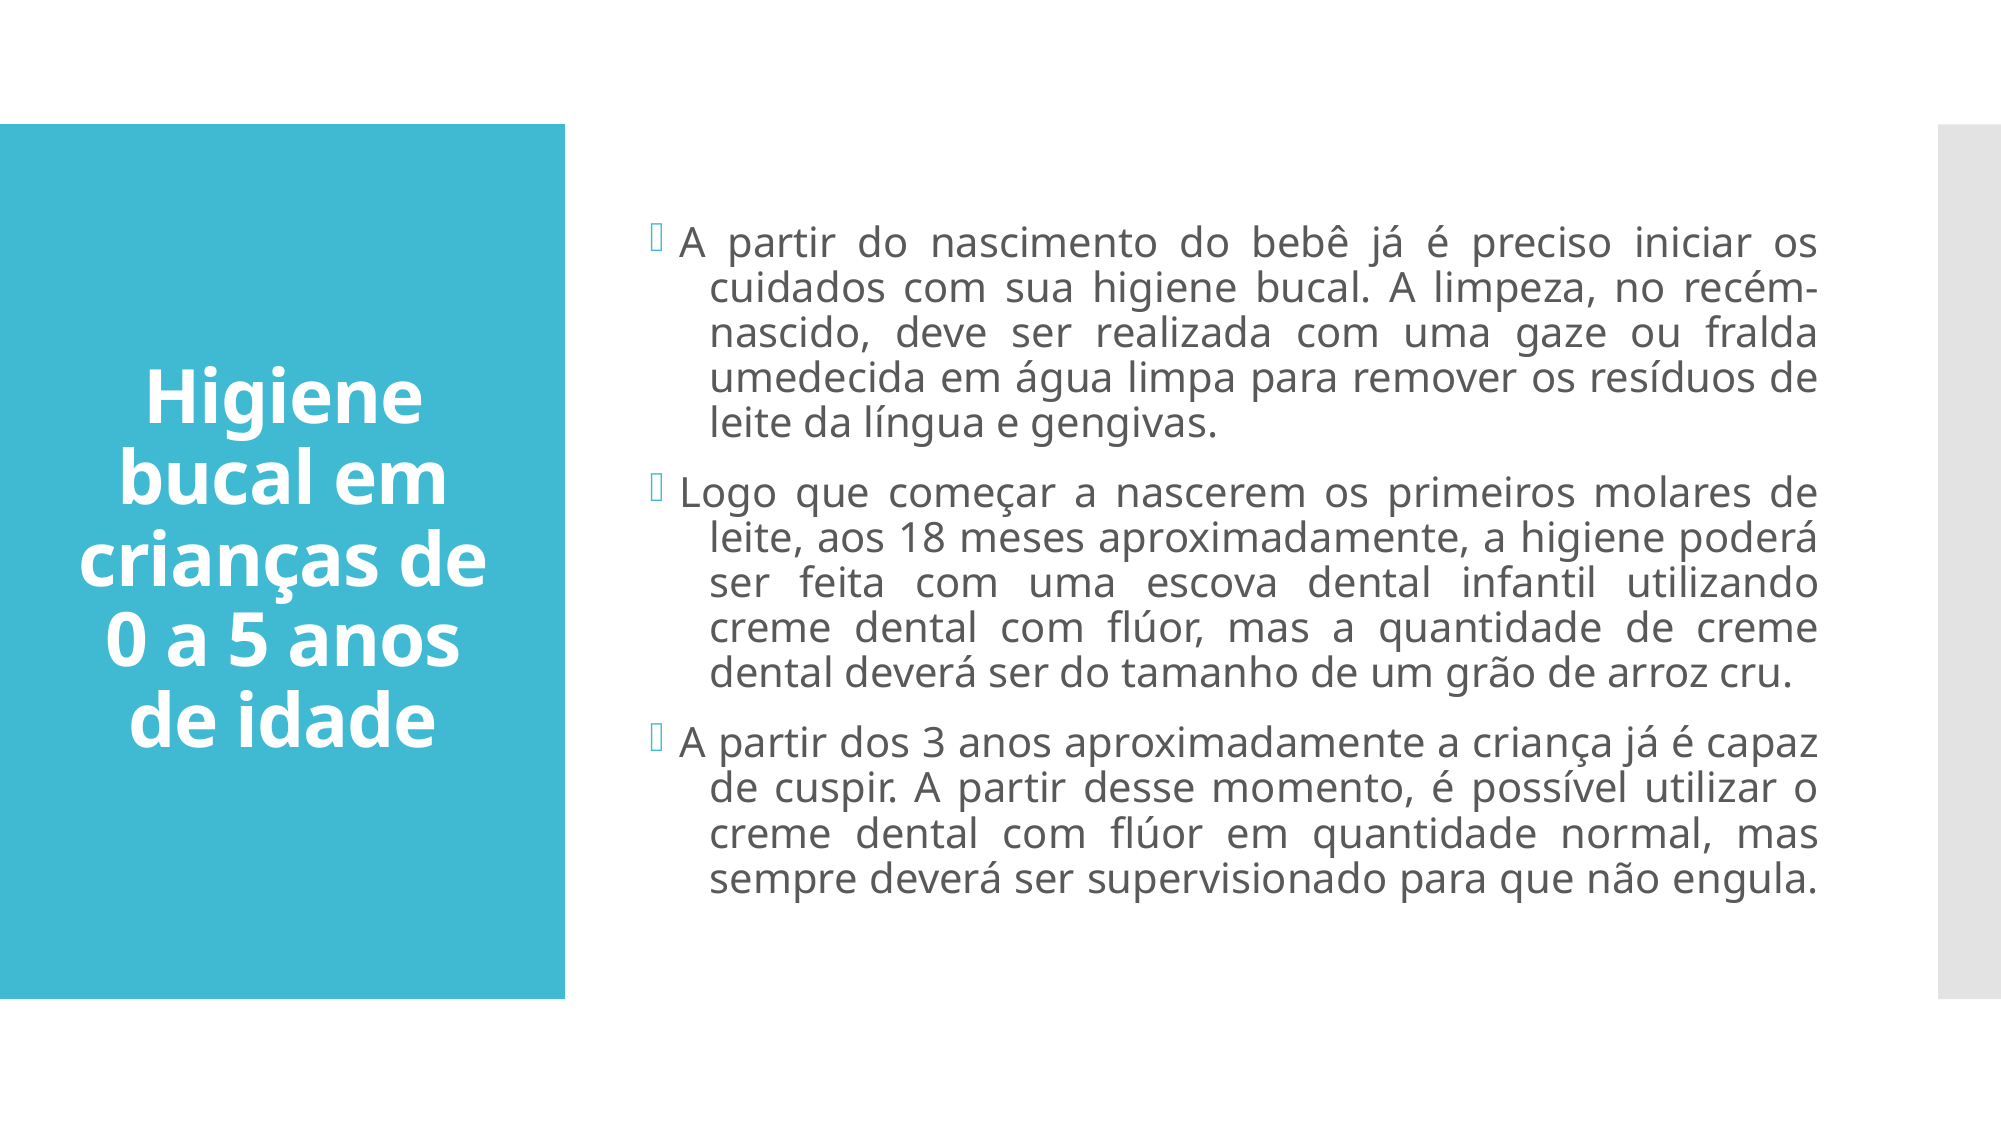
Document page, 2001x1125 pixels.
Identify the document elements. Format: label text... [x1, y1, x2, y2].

list A partir do nascimento do bebê já é preciso iniciar os cuidados com sua higiene bucal. A limpeza, no recém-nascido, deve ser realizada com uma gaze ou fralda umedecida em água limpa para remover os resíduos de leite da língua e gengivas. Logo que começar a nascerem os primeiros molares de leite, aos 18 meses aproximadamente, a higiene poderá ser feita com uma escova dental infantil utilizando creme dental com flúor, mas a quantidade de creme dental deverá ser do tamanho de um grão de arroz cru. A partir dos 3 anos aproximadamente a criança já é capaz de cuspir. A partir desse momento, é possível utilizar o creme dental com flúor em quantidade normal, mas sempre deverá ser supervisionado para que não engula. [634, 141, 1835, 982]
title Higiene bucal em crianças de 0 a 5 anos de idade [41, 184, 526, 940]
